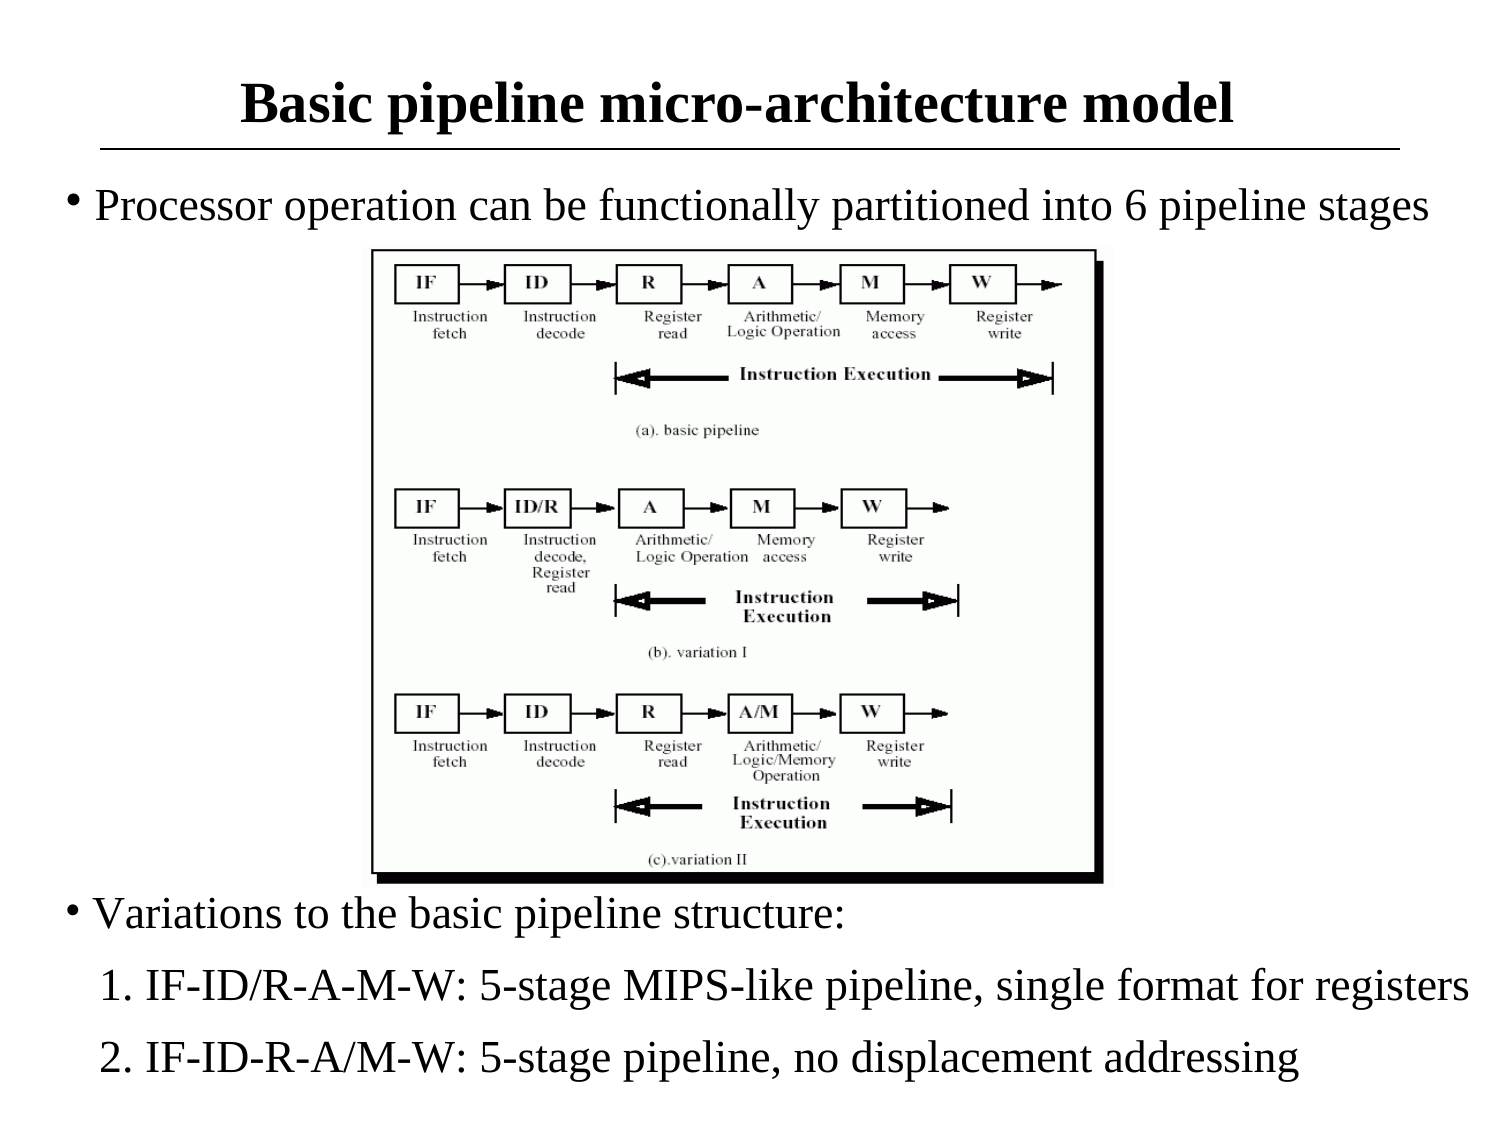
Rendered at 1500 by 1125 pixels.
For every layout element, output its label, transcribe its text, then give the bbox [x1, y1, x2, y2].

text_box Processor operation can be functionally partitioned into 6 pipeline stages [49, 162, 1500, 238]
picture [362, 246, 1114, 888]
title Basic pipeline micro-architecture model [112, 42, 1364, 148]
title Basic pipeline micro-architecture model [112, 150, 1364, 155]
text_box Variations to the basic pipeline structure: 1. IF-ID/R-A-M-W: 5-stage MIPS-like pipeline, single format for registers 2. IF-ID-R-A/M-W: 5-stage pipeline, no displacement addressing [49, 875, 1500, 1090]
